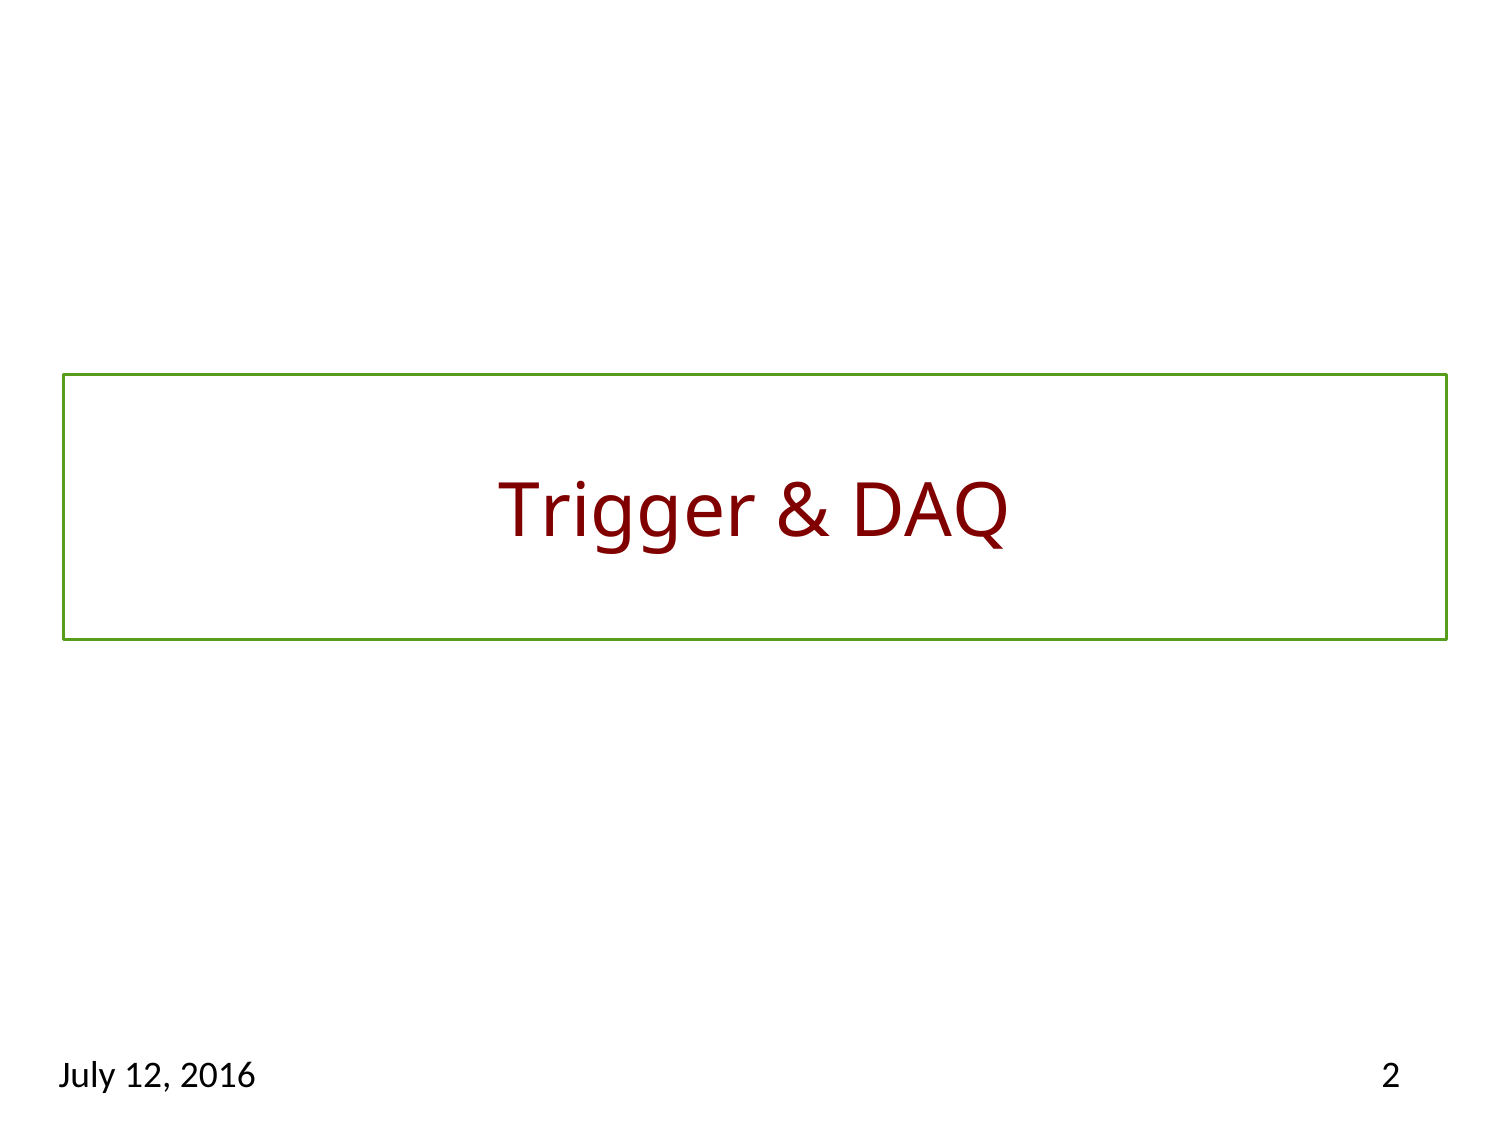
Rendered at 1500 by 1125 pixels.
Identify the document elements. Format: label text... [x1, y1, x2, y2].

title Trigger & DAQ [63, 374, 1447, 640]
